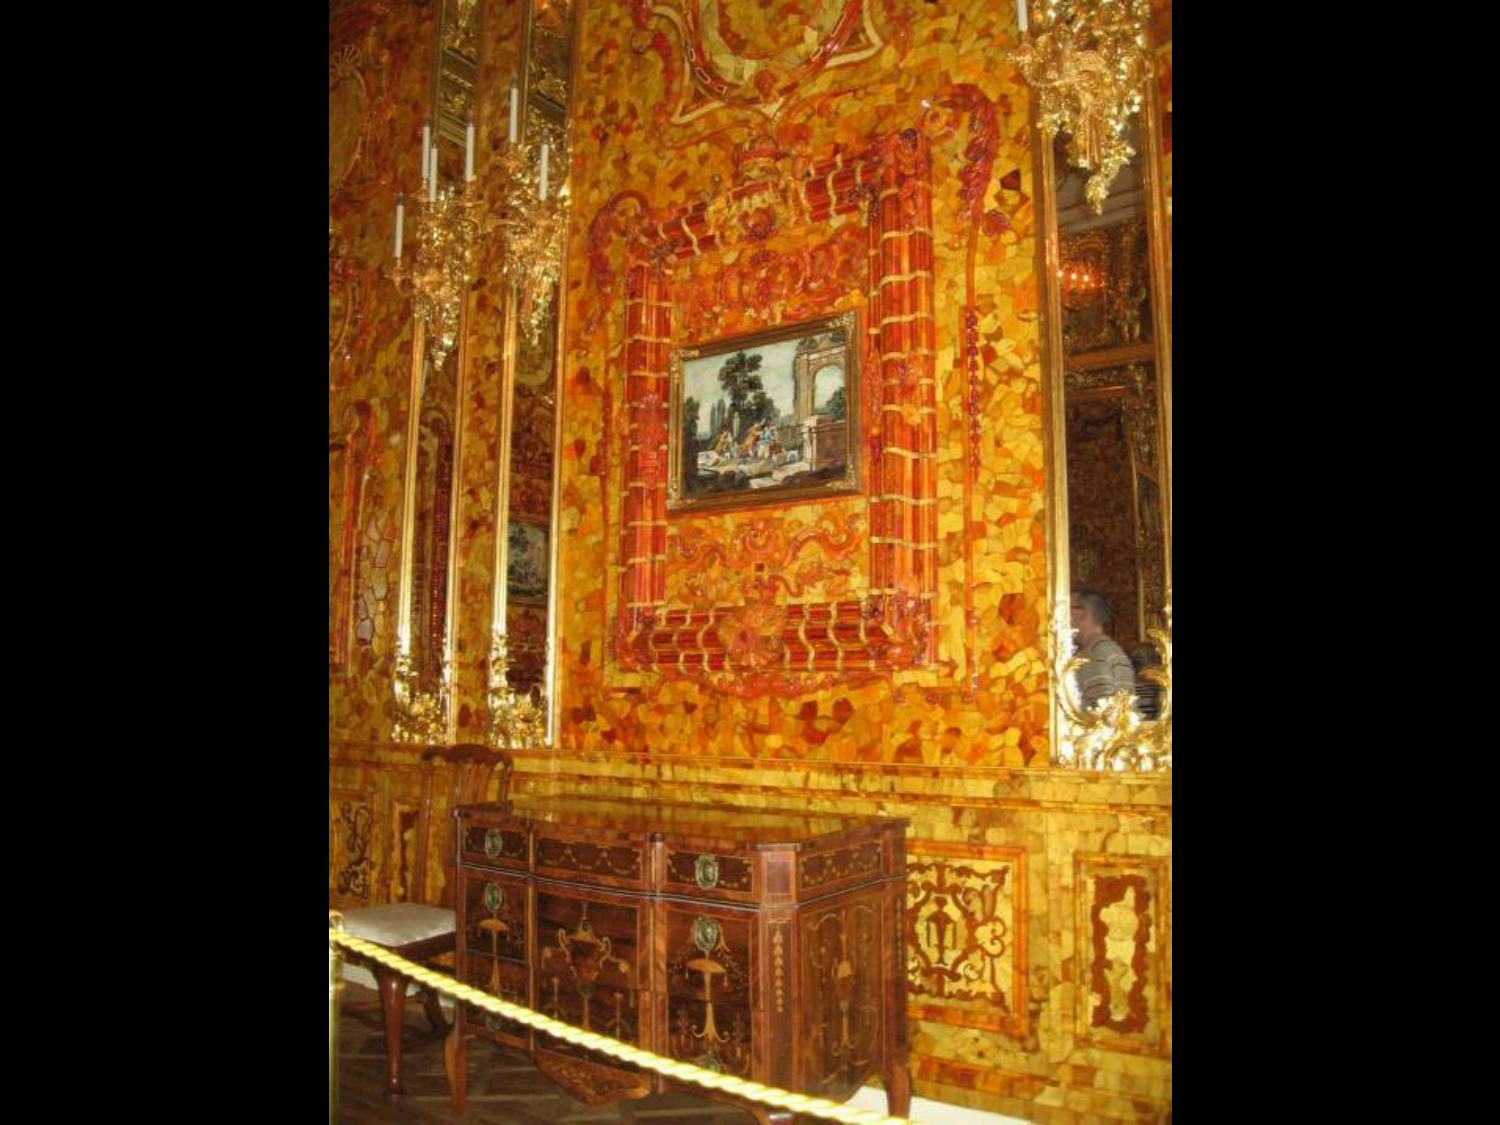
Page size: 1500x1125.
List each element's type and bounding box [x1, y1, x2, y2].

picture [329, 0, 1172, 1125]
